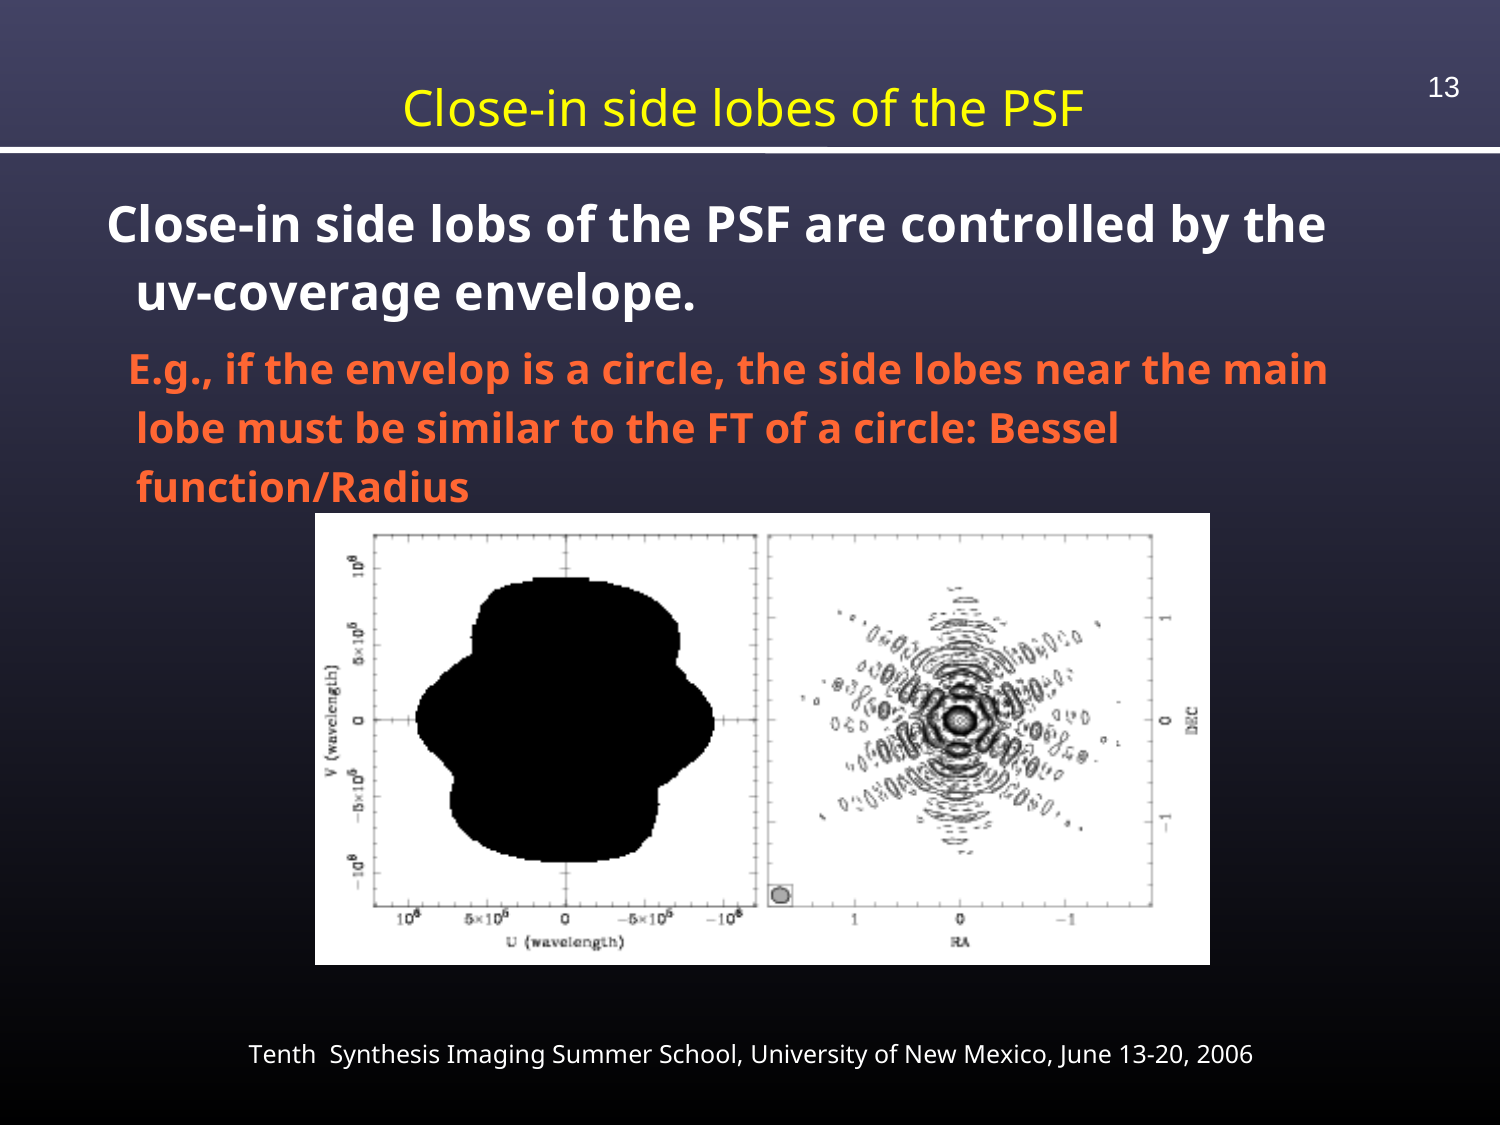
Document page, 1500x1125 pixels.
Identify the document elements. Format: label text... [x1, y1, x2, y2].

title Close-in side lobes of the PSF [112, 62, 1375, 151]
picture [315, 513, 1210, 965]
subtitle Close-in side lobs of the PSF are controlled by the uv-coverage envelope. E.g., if the envelop is a circle, the side lobes near the main lobe must be similar to the FT of a circle: Bessel function/Radius [106, 188, 1382, 864]
